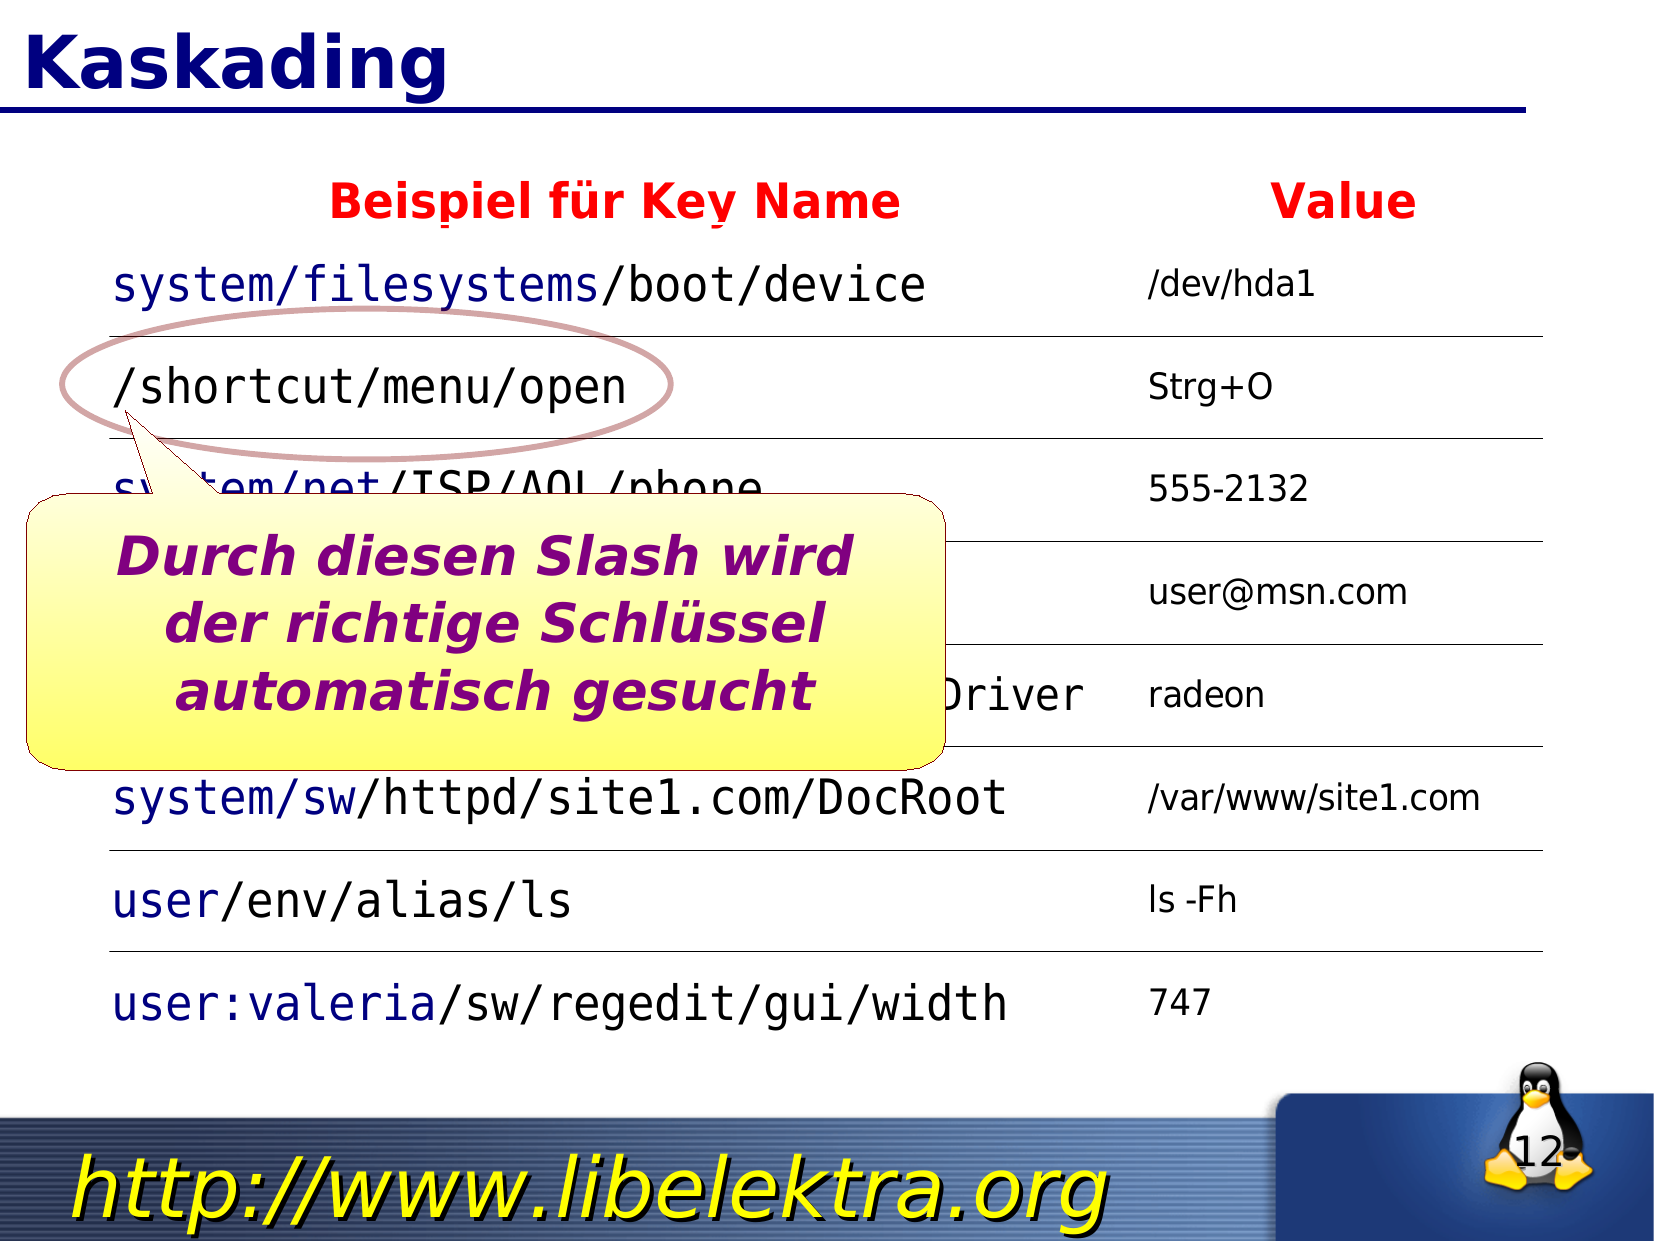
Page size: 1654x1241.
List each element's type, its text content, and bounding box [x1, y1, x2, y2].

chart [109, 312, 667, 456]
text_box <Nummer> [1312, 1122, 1566, 1178]
picture [0, 1061, 1654, 1241]
chart [109, 428, 152, 493]
text_box Durch diesen Slash wird der richtige Schlüssel automatisch gesucht [26, 410, 946, 771]
text_box Kaskading [22, 14, 1611, 111]
chart [109, 174, 1545, 1057]
